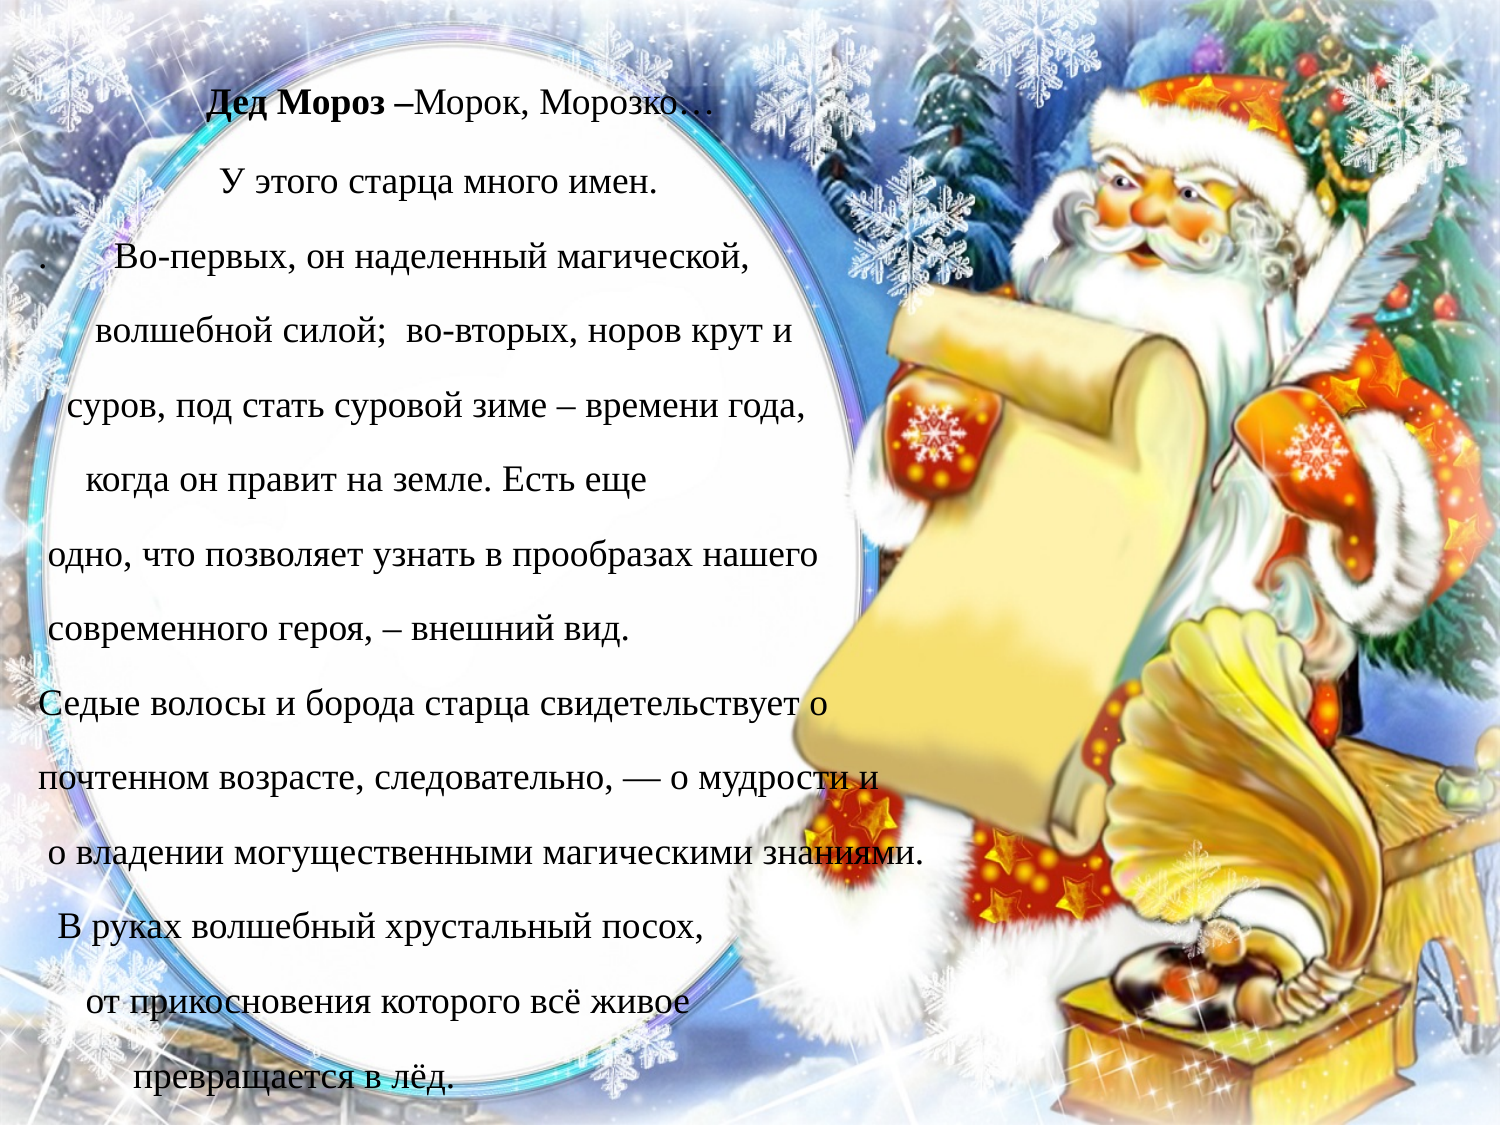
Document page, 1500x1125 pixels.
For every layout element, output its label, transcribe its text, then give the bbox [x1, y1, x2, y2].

list Дед Мороз –Морок, Морозко… У этого старца много имен. . Во-первых, он наделенный магической, волшебной силой; во-вторых, норов крут и суров, под стать суровой зиме – времени года, когда он правит на земле. Есть еще одно, что позволяет узнать в прообразах нашего современного героя, – внешний вид. Седые волосы и борода старца свидетельствует о почтенном возрасте, следовательно, — о мудрости и о владении могущественными магическими знаниями. В руках волшебный хрустальный посох, от прикосновения которого всё живое превращается в лёд. [23, 46, 1350, 1005]
picture [0, 0, 1500, 1125]
